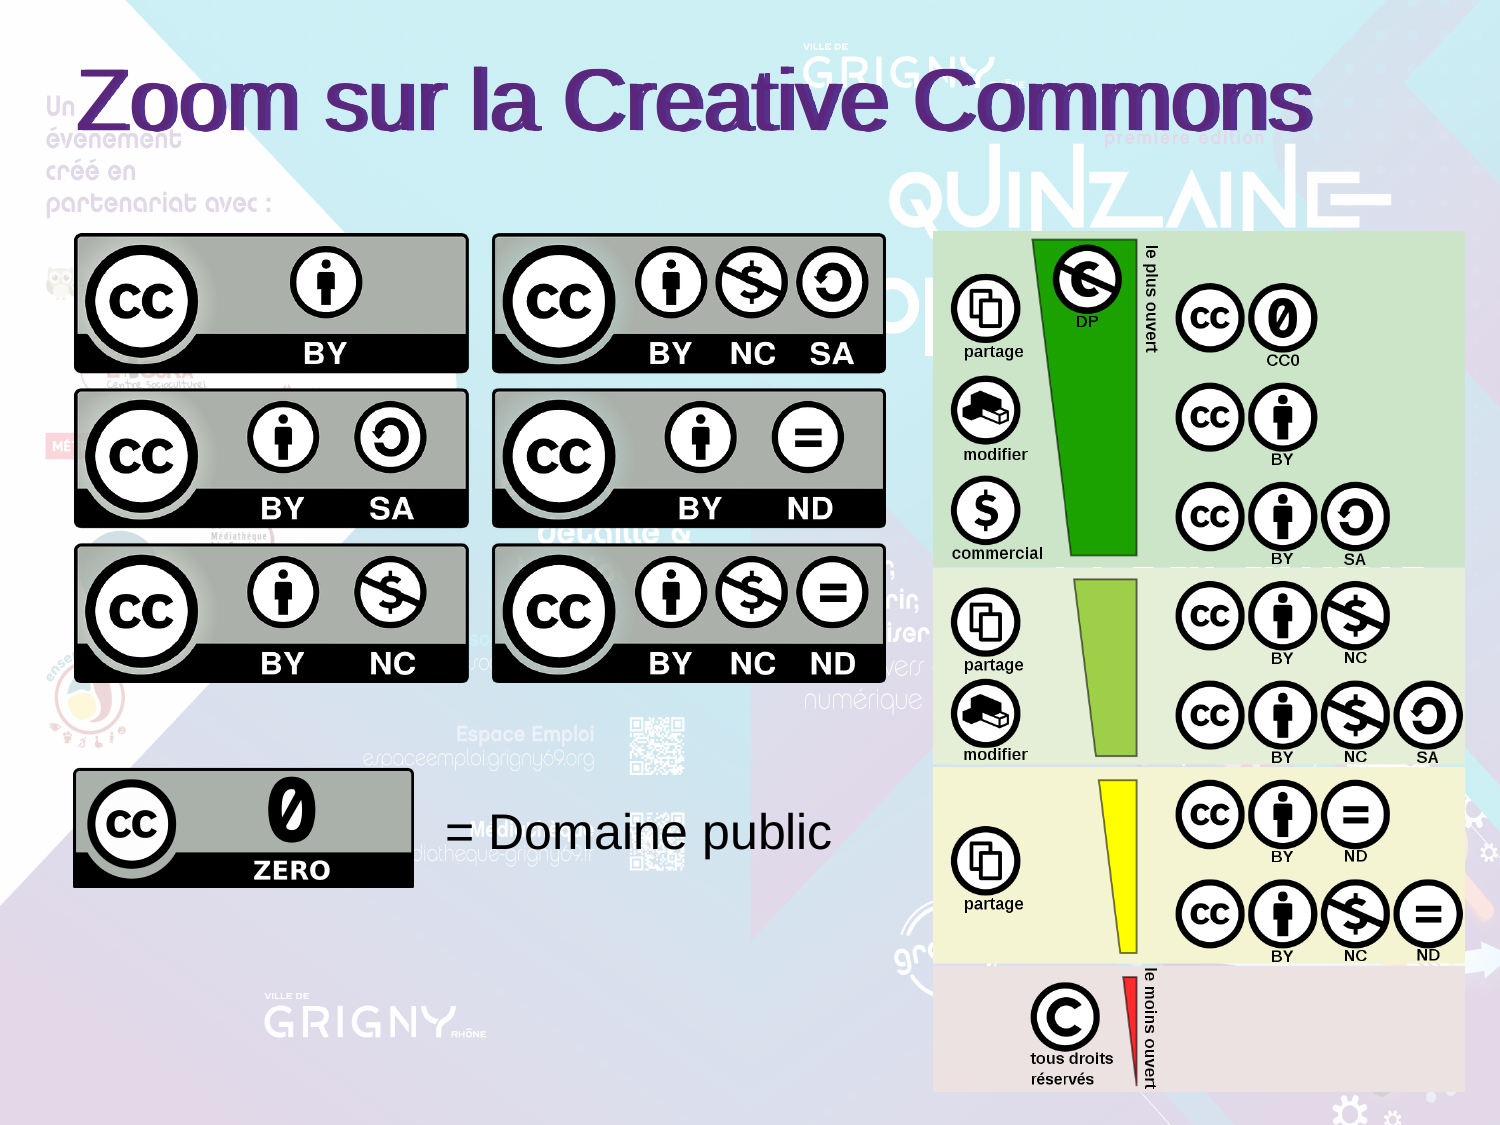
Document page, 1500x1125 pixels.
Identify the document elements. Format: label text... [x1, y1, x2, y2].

picture [73, 767, 414, 888]
picture [74, 233, 886, 683]
title Zoom sur la Creative Commons [75, 29, 1425, 148]
picture [933, 231, 1465, 1092]
text_box = Domaine public [431, 797, 904, 868]
